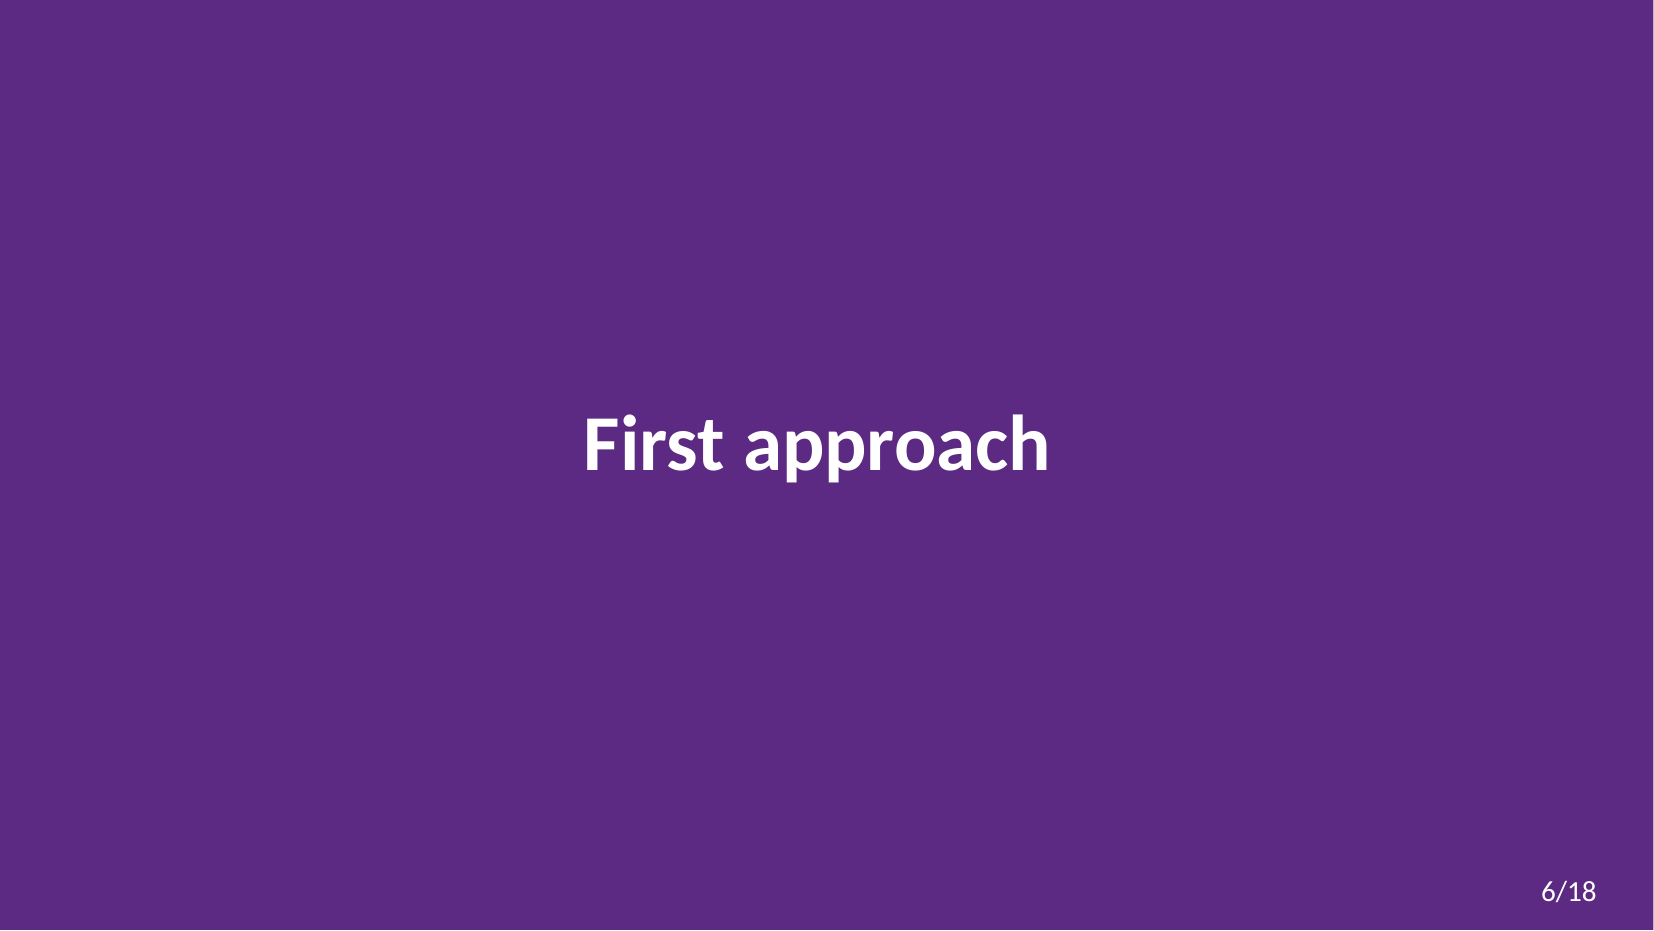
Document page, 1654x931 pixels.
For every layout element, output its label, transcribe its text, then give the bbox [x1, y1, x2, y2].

text_box First approach [254, 403, 1399, 527]
